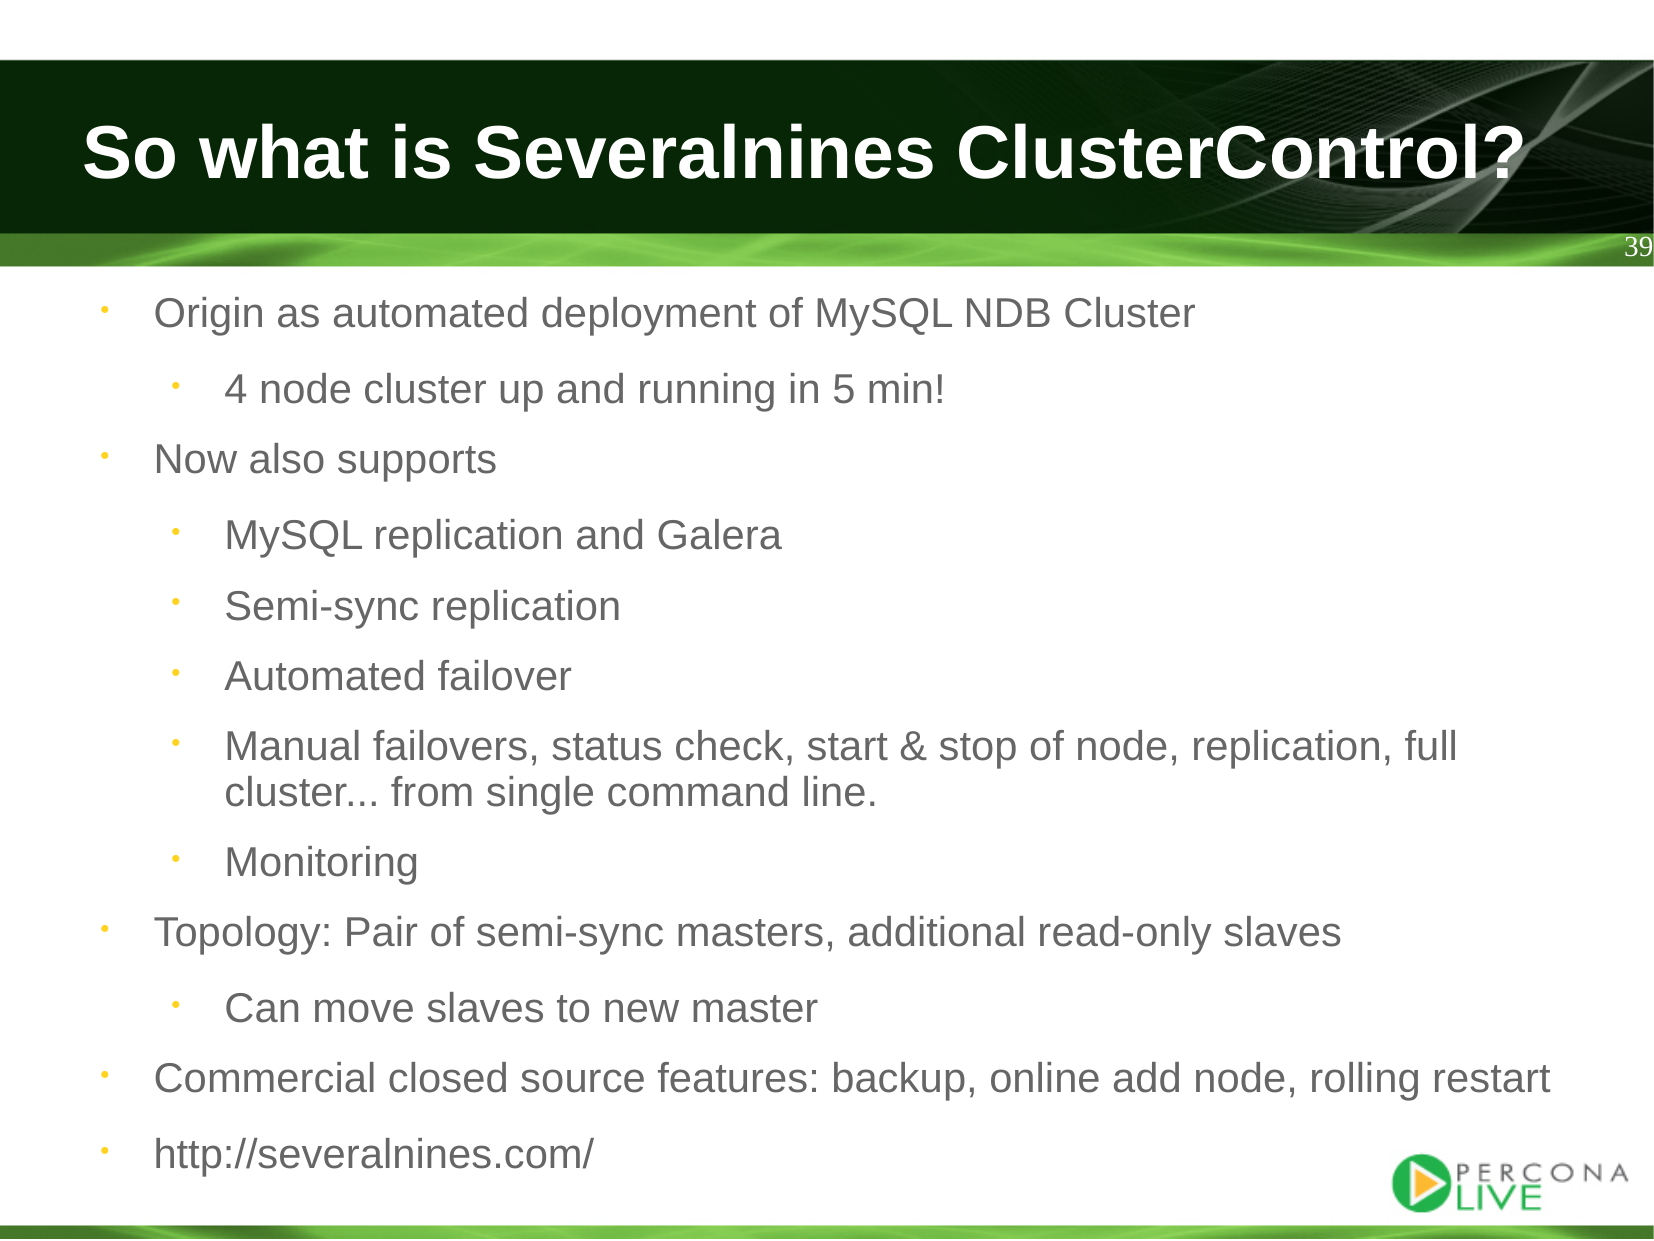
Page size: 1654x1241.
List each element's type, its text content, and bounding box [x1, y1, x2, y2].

title So what is Severalnines ClusterControl? [82, 49, 1571, 257]
picture [0, 1, 1654, 1239]
list Origin as automated deployment of MySQL NDB Cluster 4 node cluster up and running in 5 min! Now also supports MySQL replication and Galera Semi-sync replication Automated failover Manual failovers, status check, start & stop of node, replication, full cluster... from single command line. Monitoring Topology: Pair of semi-sync masters, additional read-only slaves Can move slaves to new master Commercial closed source features: backup, online add node, rolling restart http://severalnines.com/ [82, 290, 1571, 1178]
